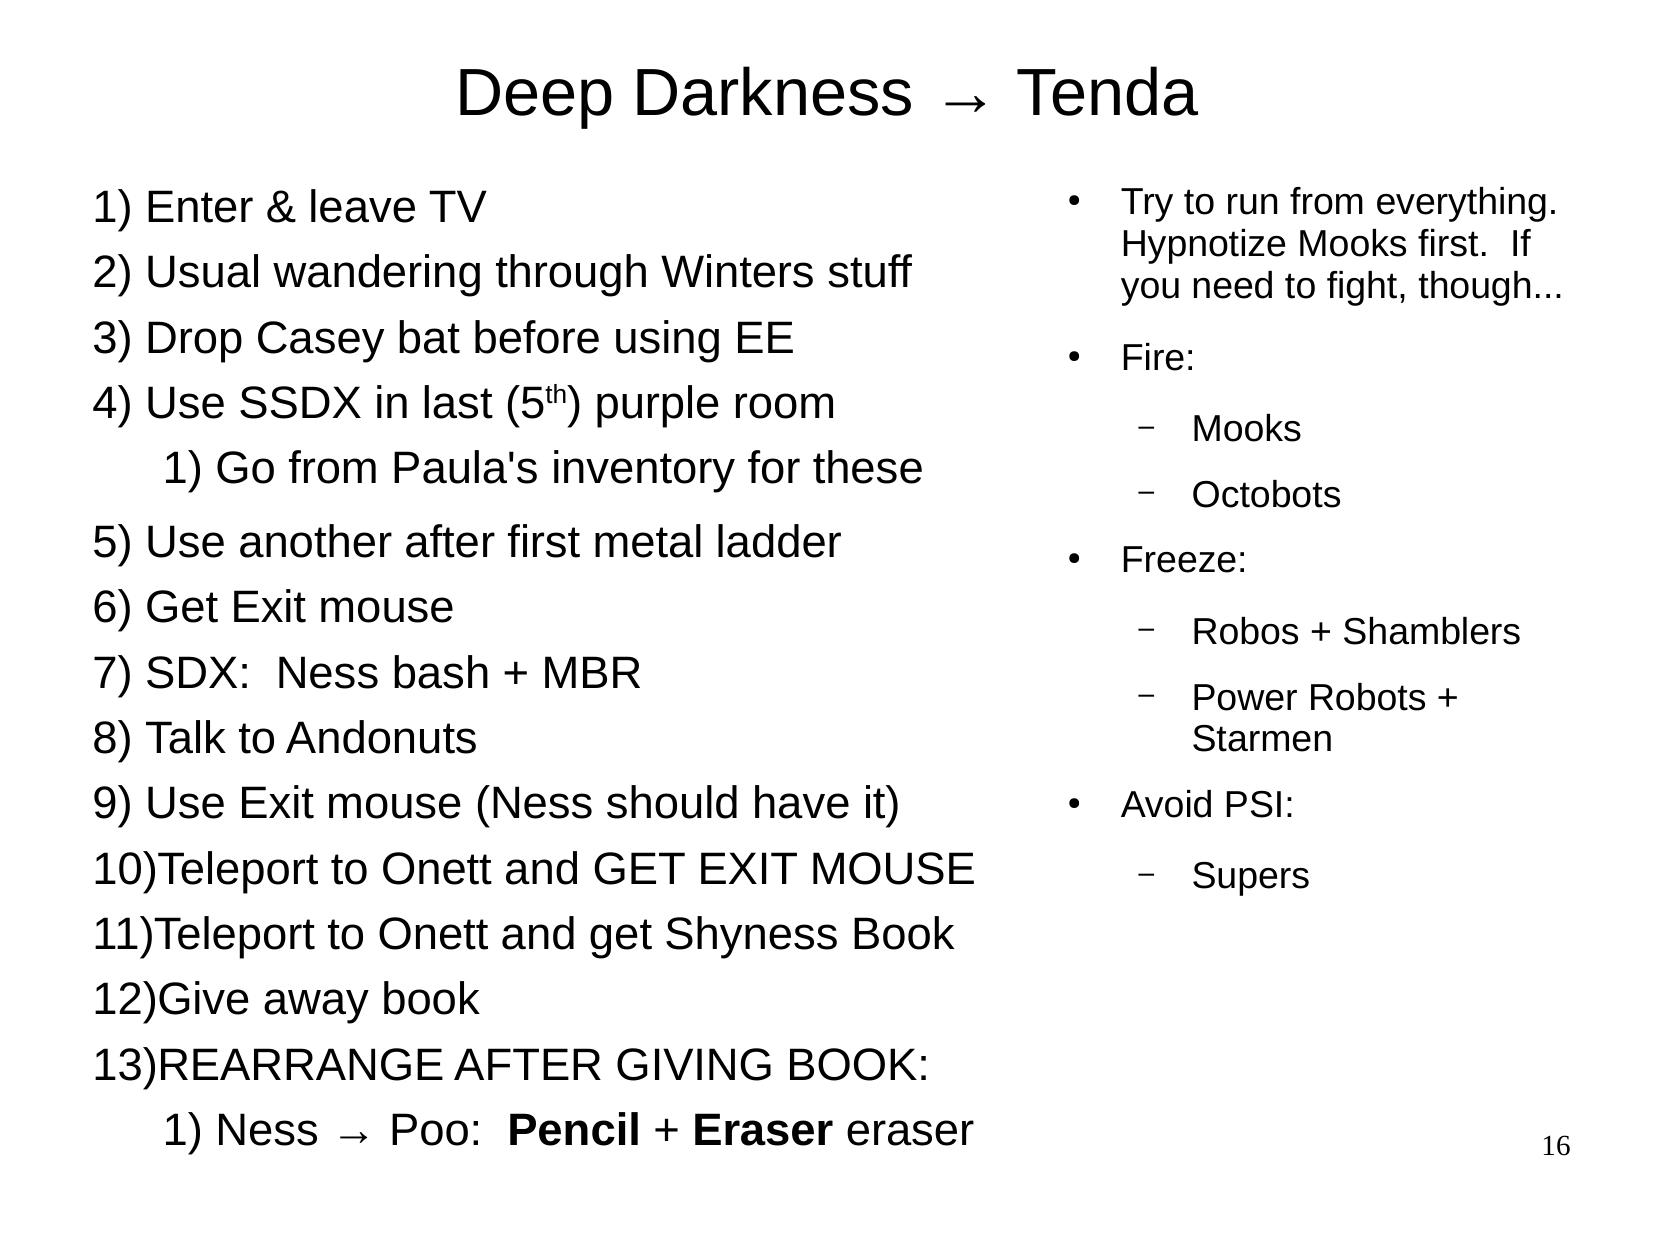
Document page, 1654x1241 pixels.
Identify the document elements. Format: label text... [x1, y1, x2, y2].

list Enter & leave TV Usual wandering through Winters stuff Drop Casey bat before using EE Use SSDX in last (5th) purple room Go from Paula's inventory for these Use another after first metal ladder Get Exit mouse SDX: Ness bash + MBR Talk to Andonuts Use Exit mouse (Ness should have it) Teleport to Onett and GET EXIT MOUSE Teleport to Onett and get Shyness Book Give away book REARRANGE AFTER GIVING BOOK: Ness → Poo: Pencil + Eraser eraser [75, 181, 991, 1156]
title Deep Darkness → Tenda [82, 49, 1571, 136]
list Try to run from everything. Hypnotize Mooks first. If you need to fight, though... Fire: Mooks Octobots Freeze: Robos + Shamblers Power Robots + Starmen Avoid PSI: Supers [1050, 180, 1572, 1156]
